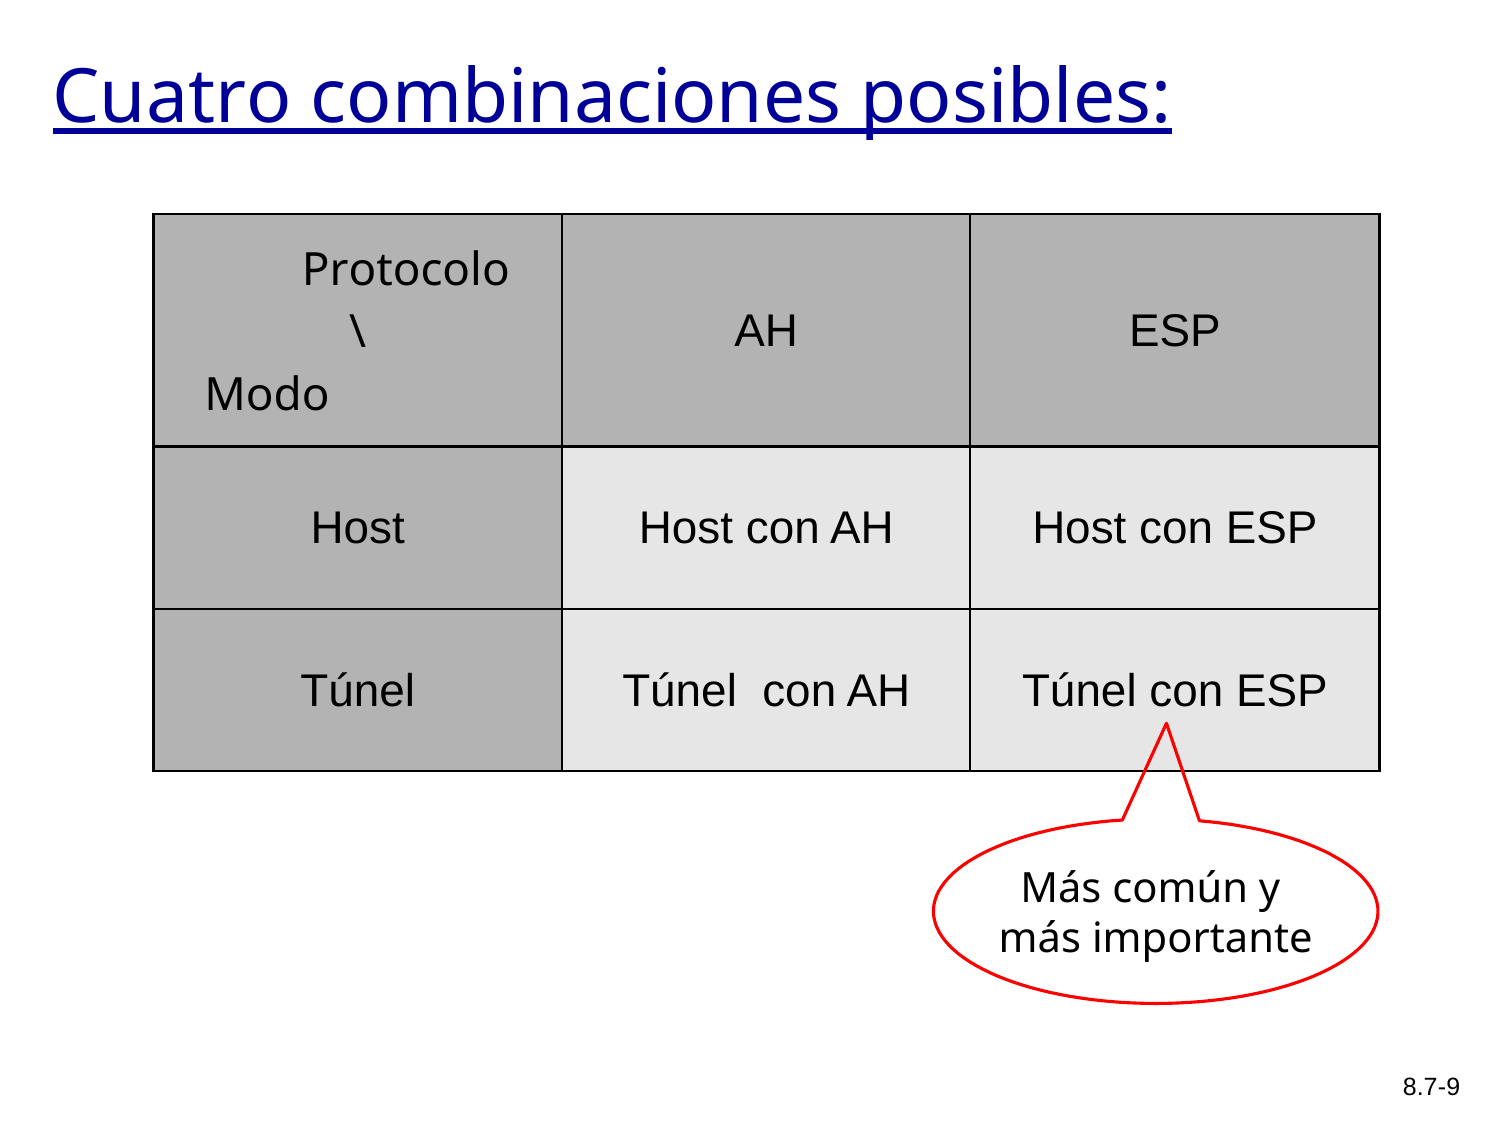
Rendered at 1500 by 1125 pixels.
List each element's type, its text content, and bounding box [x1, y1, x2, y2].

table_cell Host con AH [563, 448, 969, 608]
text_box Más común y más importante [933, 723, 1378, 1004]
table_cell Túnel con AH [563, 610, 969, 770]
table_cell Host [155, 448, 561, 608]
table_header AH [563, 215, 969, 445]
table_header Protocolo \ Modo [155, 215, 561, 445]
table_cell Túnel con ESP [971, 610, 1378, 770]
title Cuatro combinaciones posibles: [37, 19, 1457, 166]
table_cell Túnel [155, 610, 561, 770]
table_cell Host con ESP [971, 448, 1378, 608]
table_header ESP [971, 215, 1378, 445]
